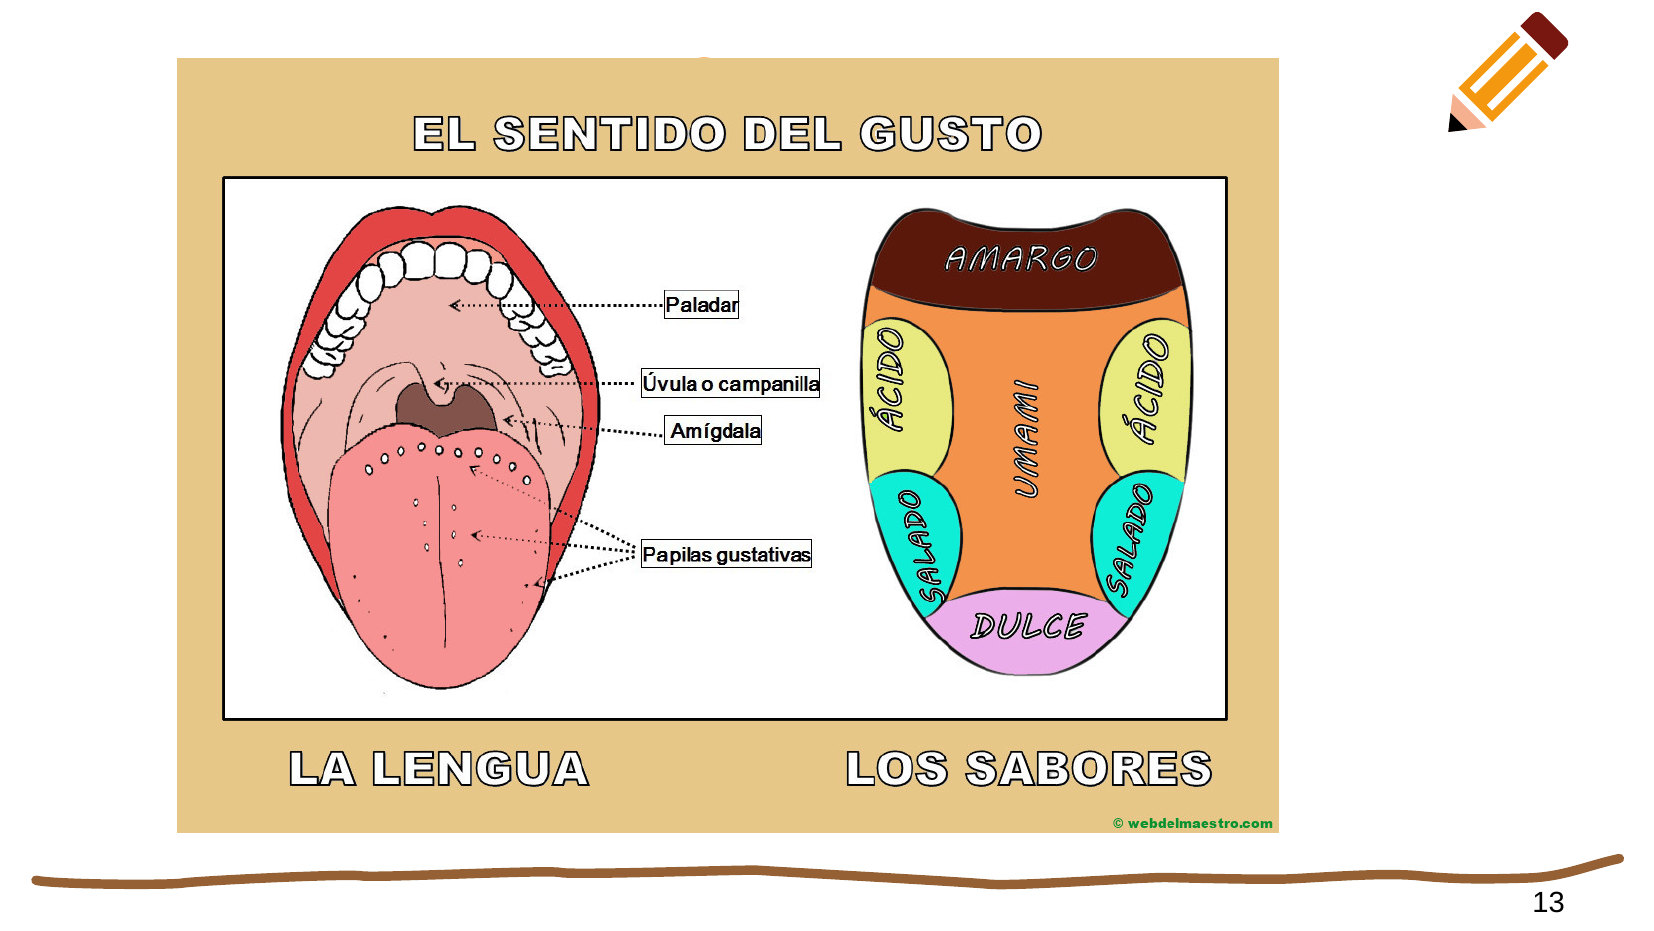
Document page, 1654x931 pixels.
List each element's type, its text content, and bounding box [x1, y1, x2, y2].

picture [177, 58, 1279, 833]
title Gusto [88, 29, 1447, 133]
